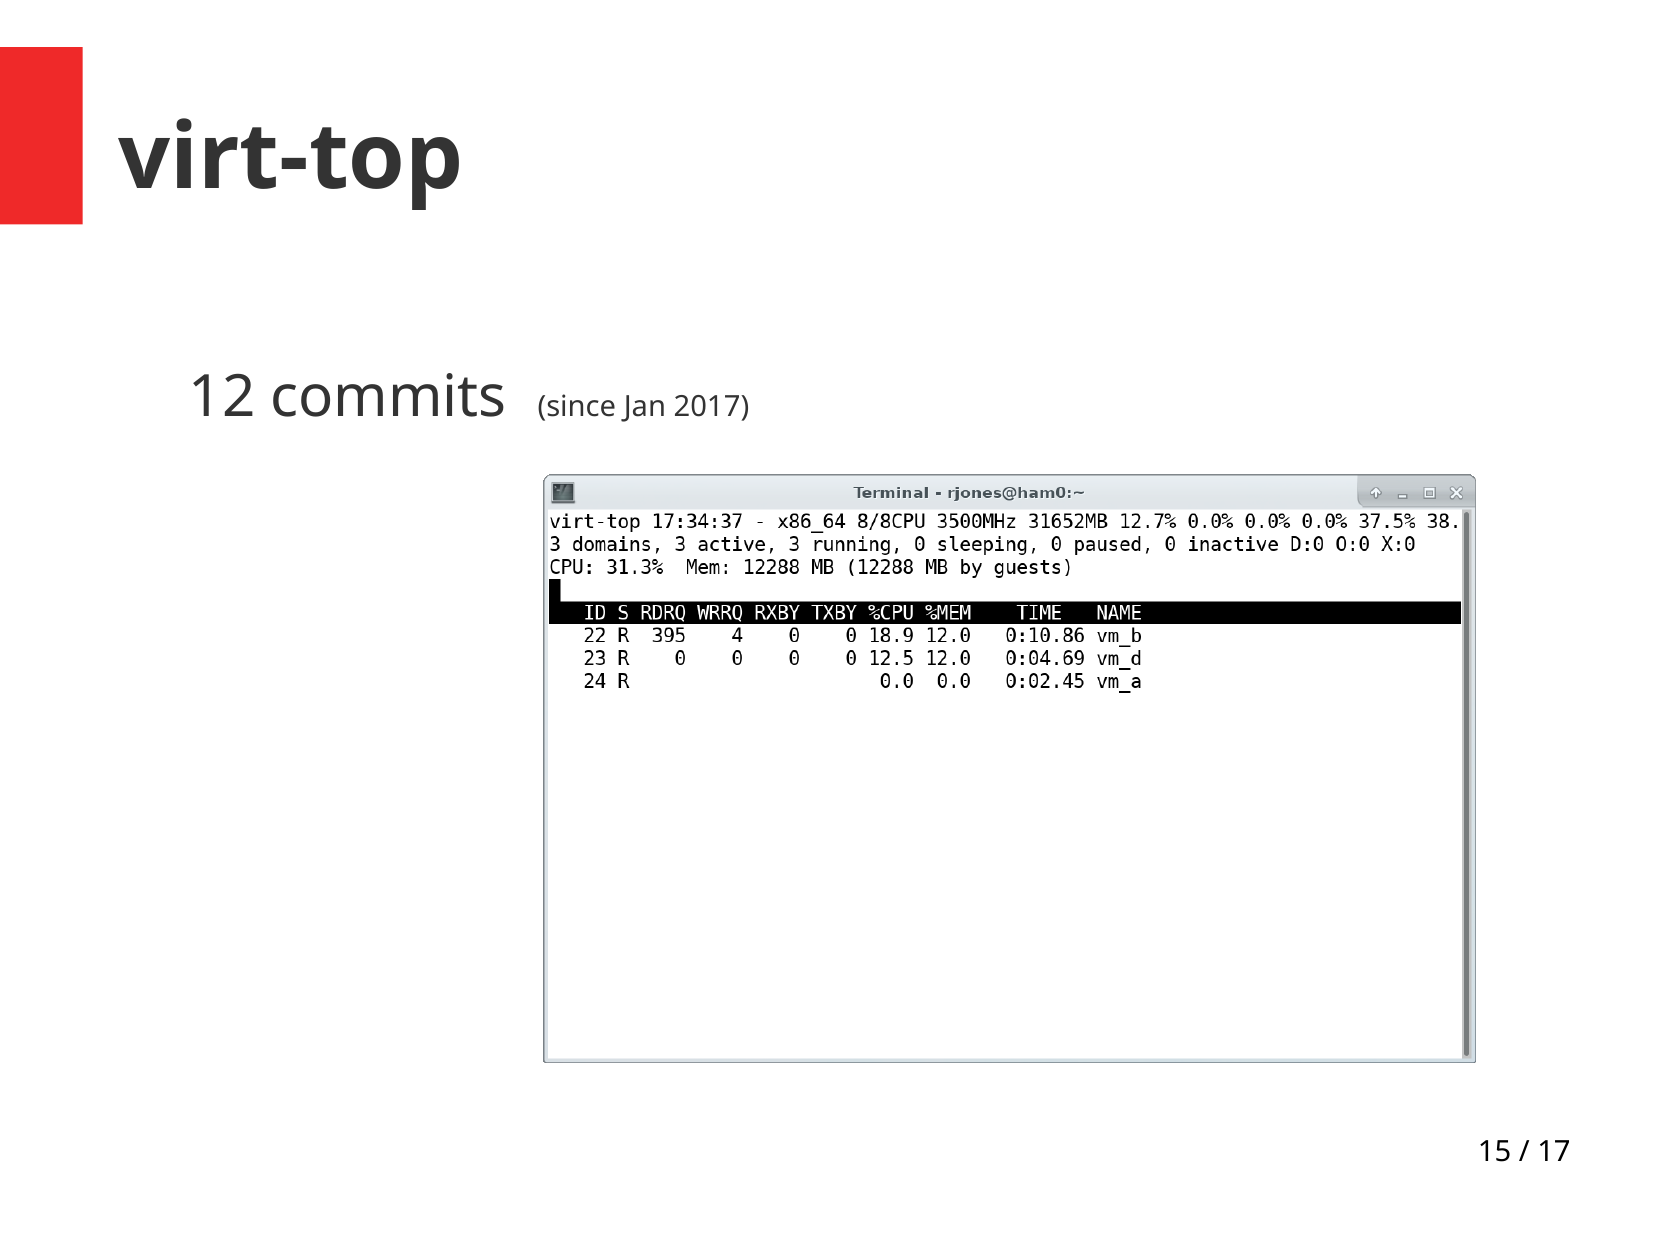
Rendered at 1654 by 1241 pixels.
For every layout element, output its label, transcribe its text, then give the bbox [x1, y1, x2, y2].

title virt-top [118, 49, 1571, 257]
list 12 commits (since Jan 2017) [118, 354, 1536, 1074]
picture [543, 474, 1476, 1063]
